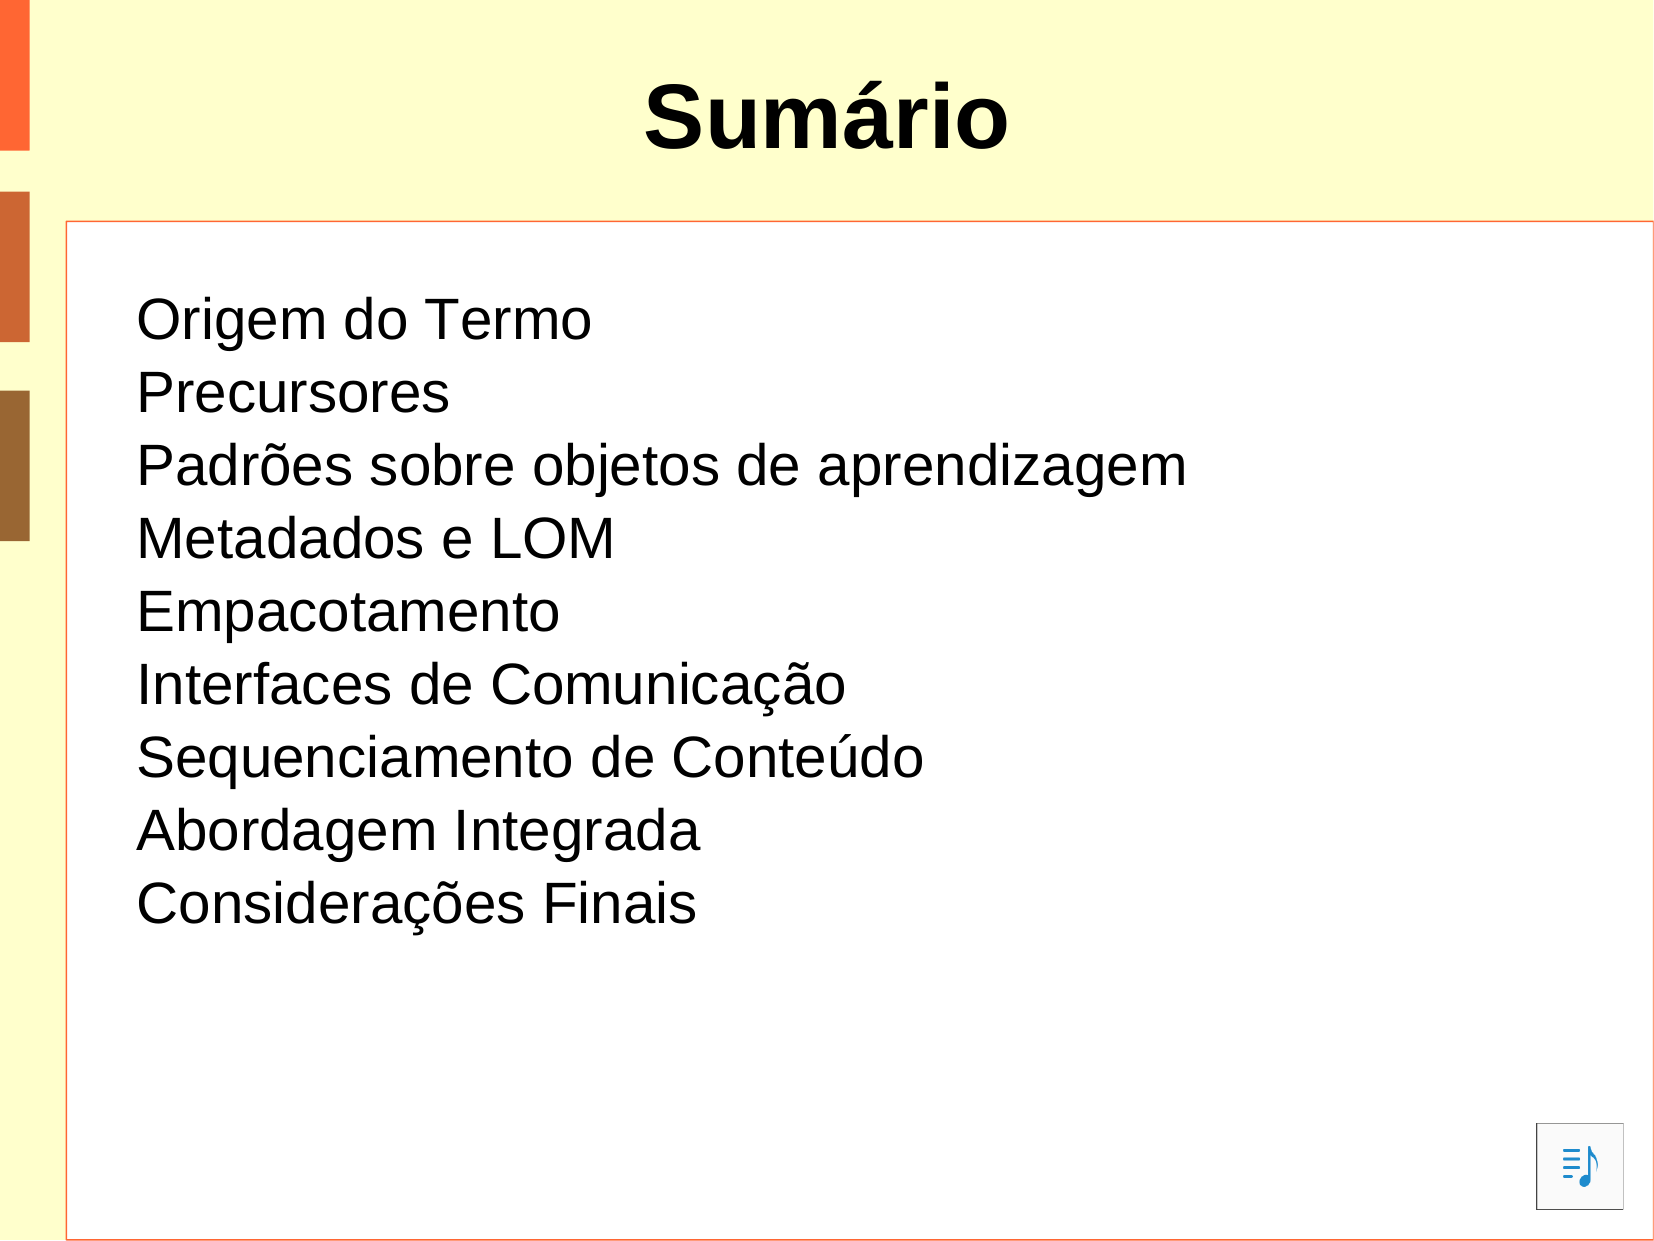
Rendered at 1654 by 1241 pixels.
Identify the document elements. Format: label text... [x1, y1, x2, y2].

text_box [1535, 1122, 1625, 1211]
list Origem do Termo Precursores Padrões sobre objetos de aprendizagem Metadados e LOM Empacotamento Interfaces de Comunicação Sequenciamento de Conteúdo Abordagem Integrada Considerações Finais [121, 284, 1534, 1181]
title Sumário [121, 6, 1534, 229]
